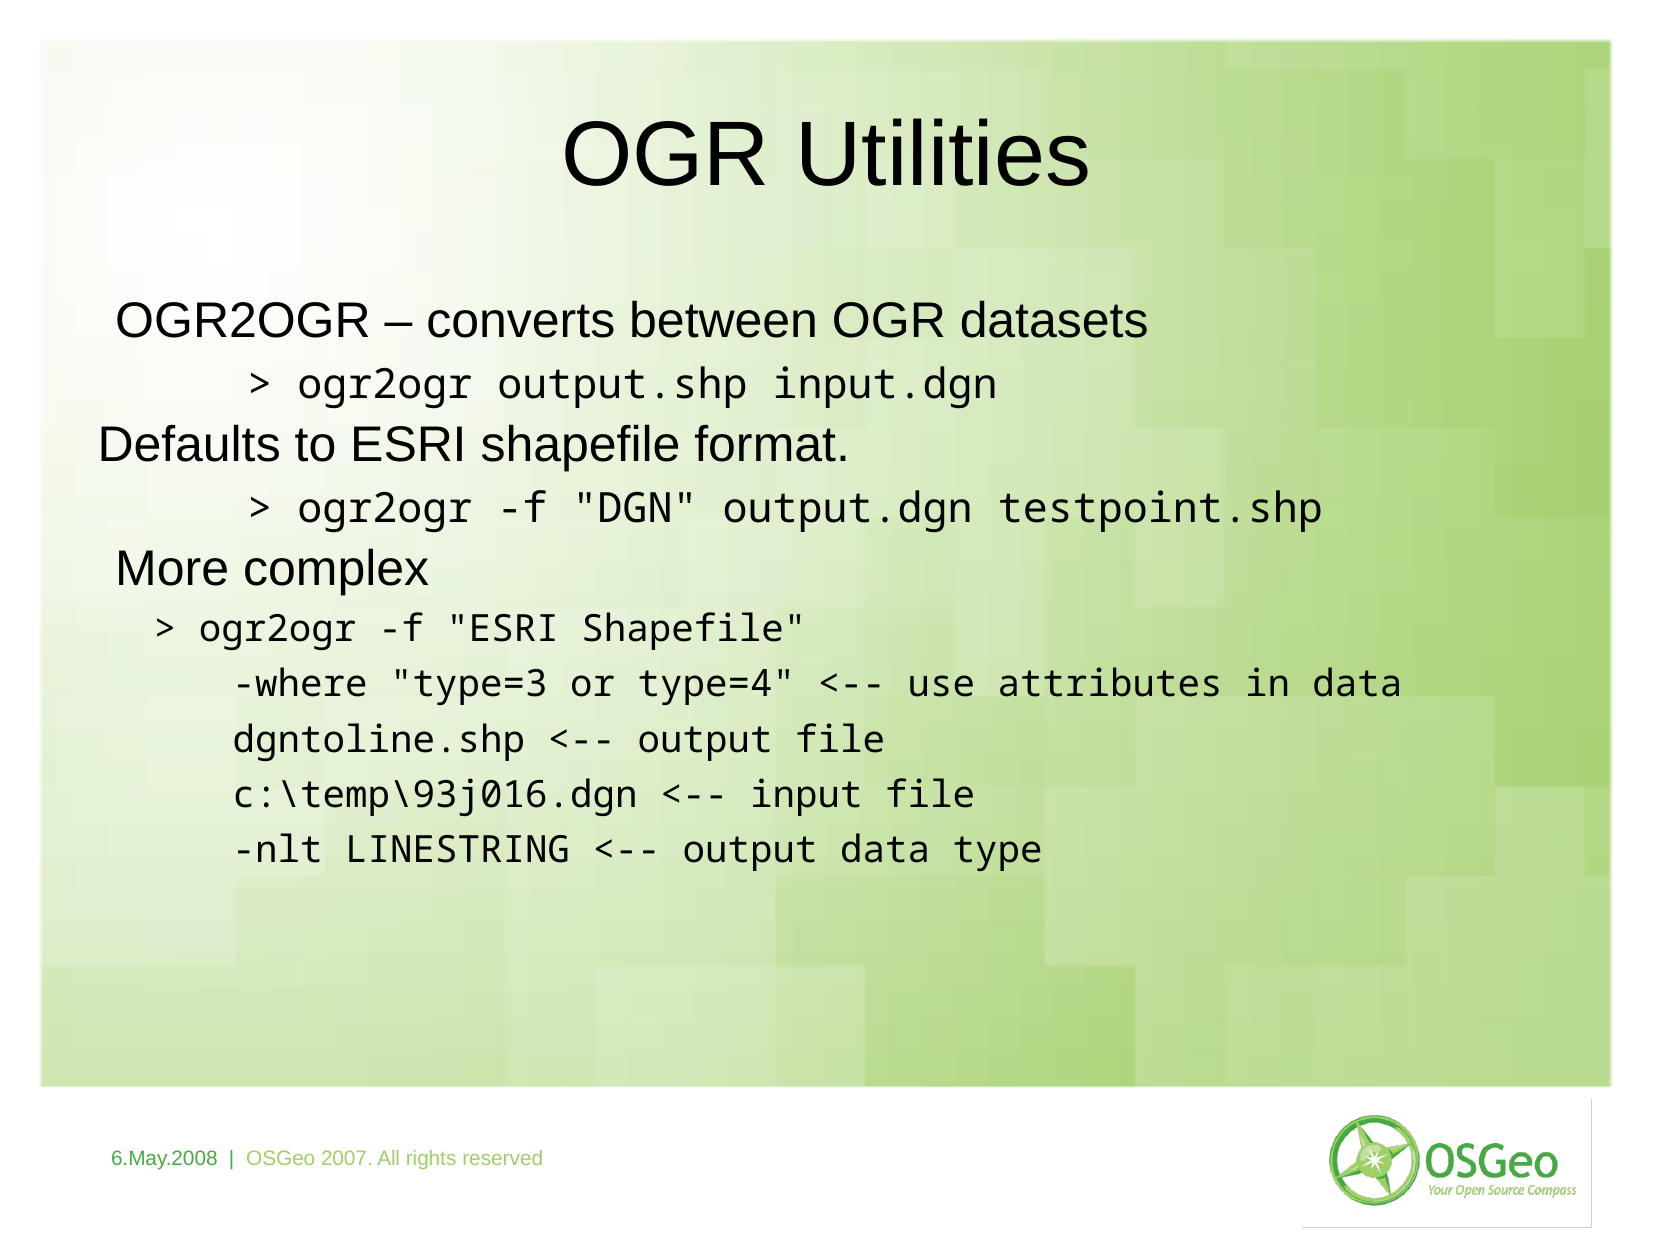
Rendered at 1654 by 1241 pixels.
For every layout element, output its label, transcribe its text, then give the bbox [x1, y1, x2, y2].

title OGR Utilities [82, 50, 1571, 257]
list OGR2OGR – converts between OGR datasets > ogr2ogr output.shp input.dgn Defaults to ESRI shapefile format. > ogr2ogr -f "DGN" output.dgn testpoint.shp More complex > ogr2ogr -f "ESRI Shapefile" -where "type=3 or type=4" <-- use attributes in data dgntoline.shp <-- output file c:\temp\93j016.dgn <-- input file -nlt LINESTRING <-- output data type [82, 289, 1571, 1109]
picture [0, 1, 1654, 1239]
